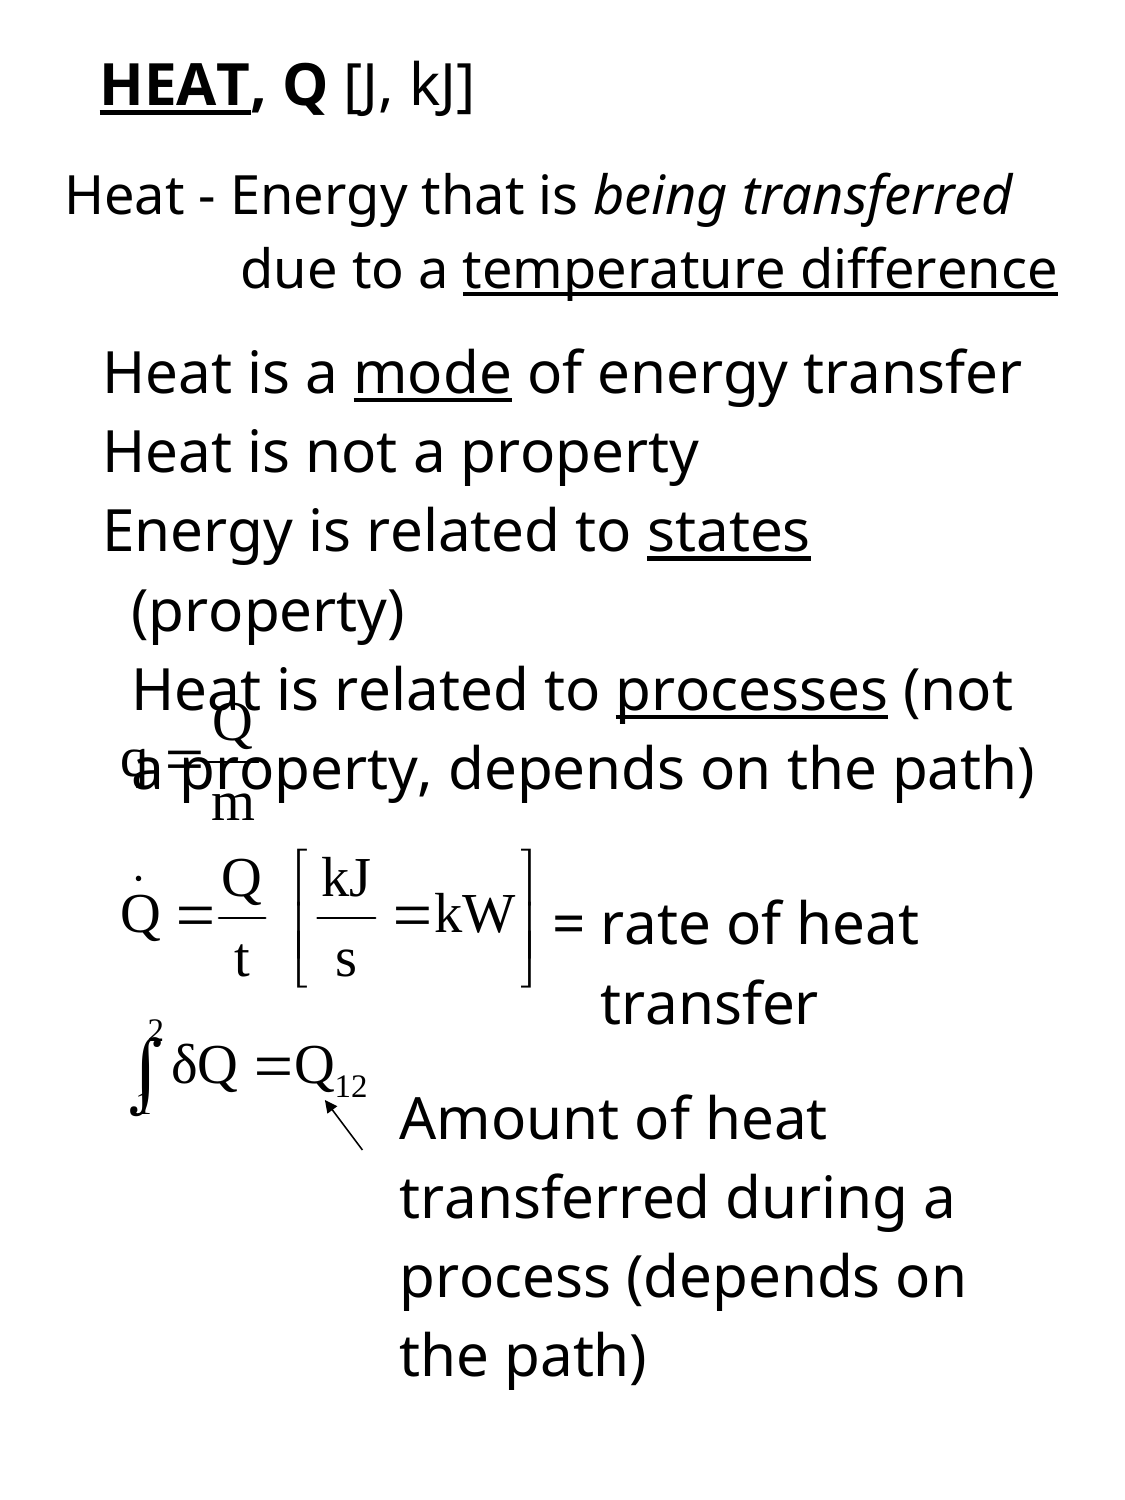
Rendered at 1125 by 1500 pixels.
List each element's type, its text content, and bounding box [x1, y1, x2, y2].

text_box Heat is a mode of energy transfer Heat is not a property Energy is related to states (property) Heat is related to processes (not a property, depends on the path) [87, 323, 1075, 815]
text_box Amount of heat transferred during a process (depends on the path) [384, 1069, 1063, 1402]
text_box HEAT, Q [J, kJ] [84, 35, 1000, 131]
chart [112, 687, 550, 1126]
text_box = rate of heat transfer [537, 874, 1088, 1049]
text_box Heat - Energy that is being transferred due to a temperature difference [49, 148, 1074, 386]
